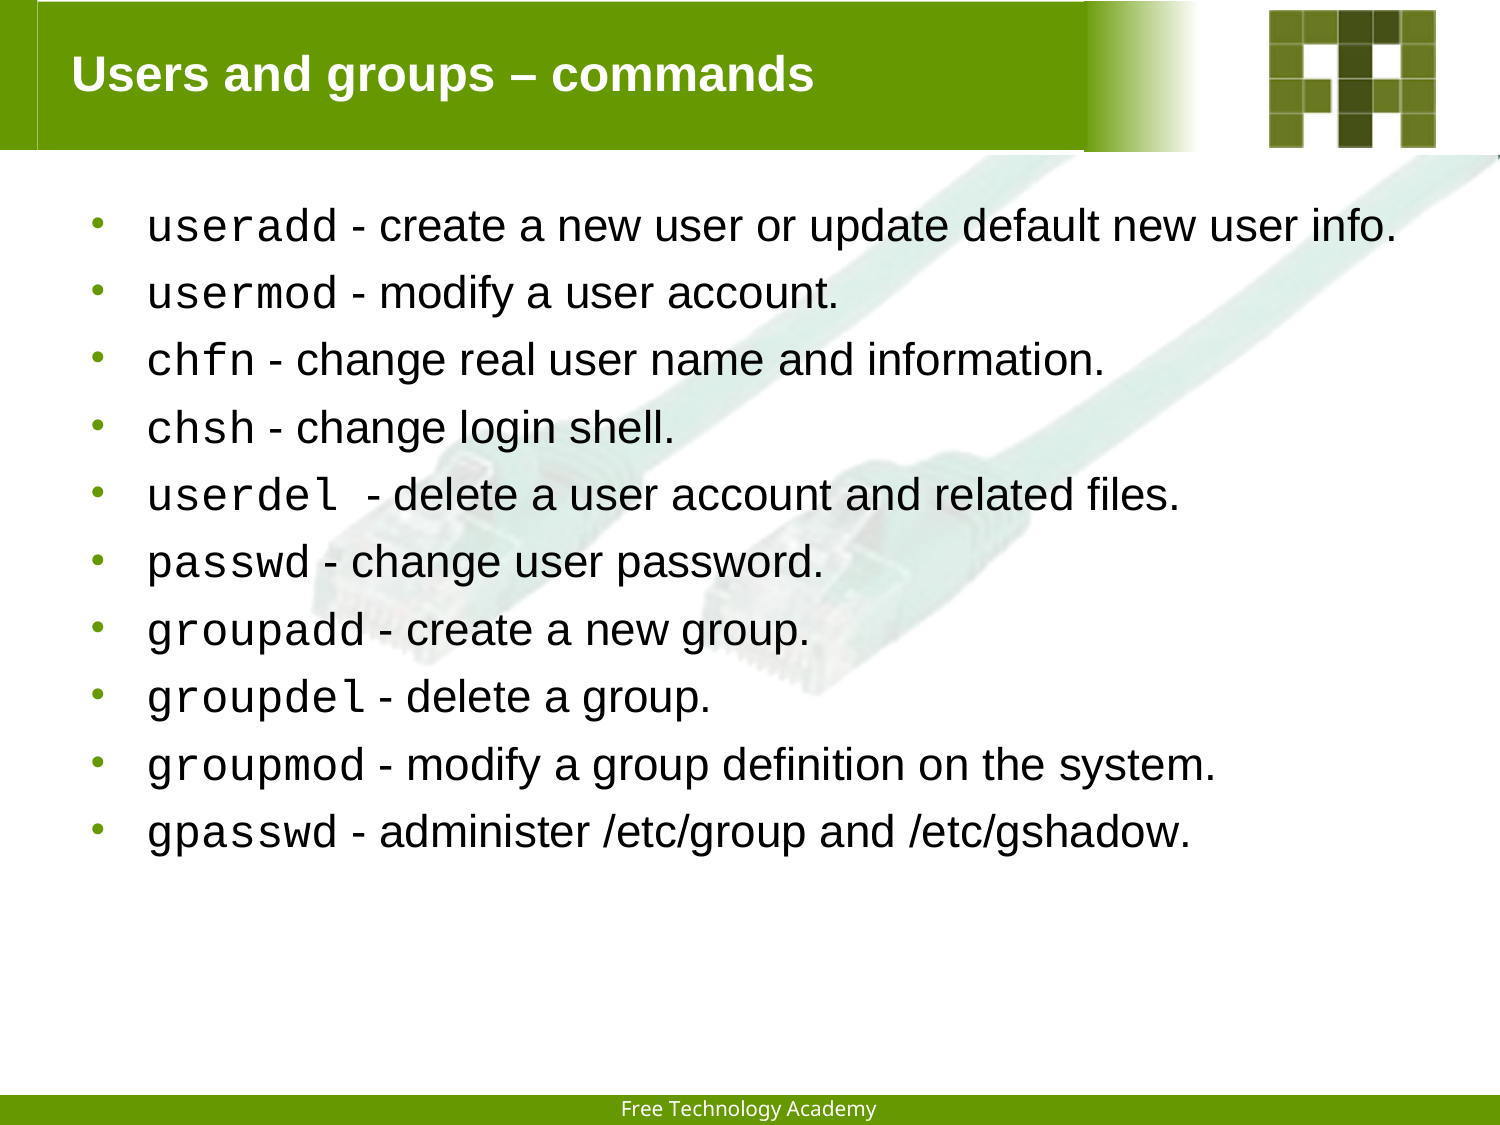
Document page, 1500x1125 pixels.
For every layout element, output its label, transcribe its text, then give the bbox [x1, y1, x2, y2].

title Users and groups – commands [56, 1, 1107, 152]
list useradd - create a new user or update default new user info. usermod - modify a user account. chfn - change real user name and information. chsh - change login shell. userdel - delete a user account and related files. passwd - change user password. groupadd - create a new group. groupdel - delete a group. groupmod - modify a group definition on the system. gpasswd - administer /etc/group and /etc/gshadow. [75, 187, 1426, 1065]
picture [1269, 10, 1436, 148]
